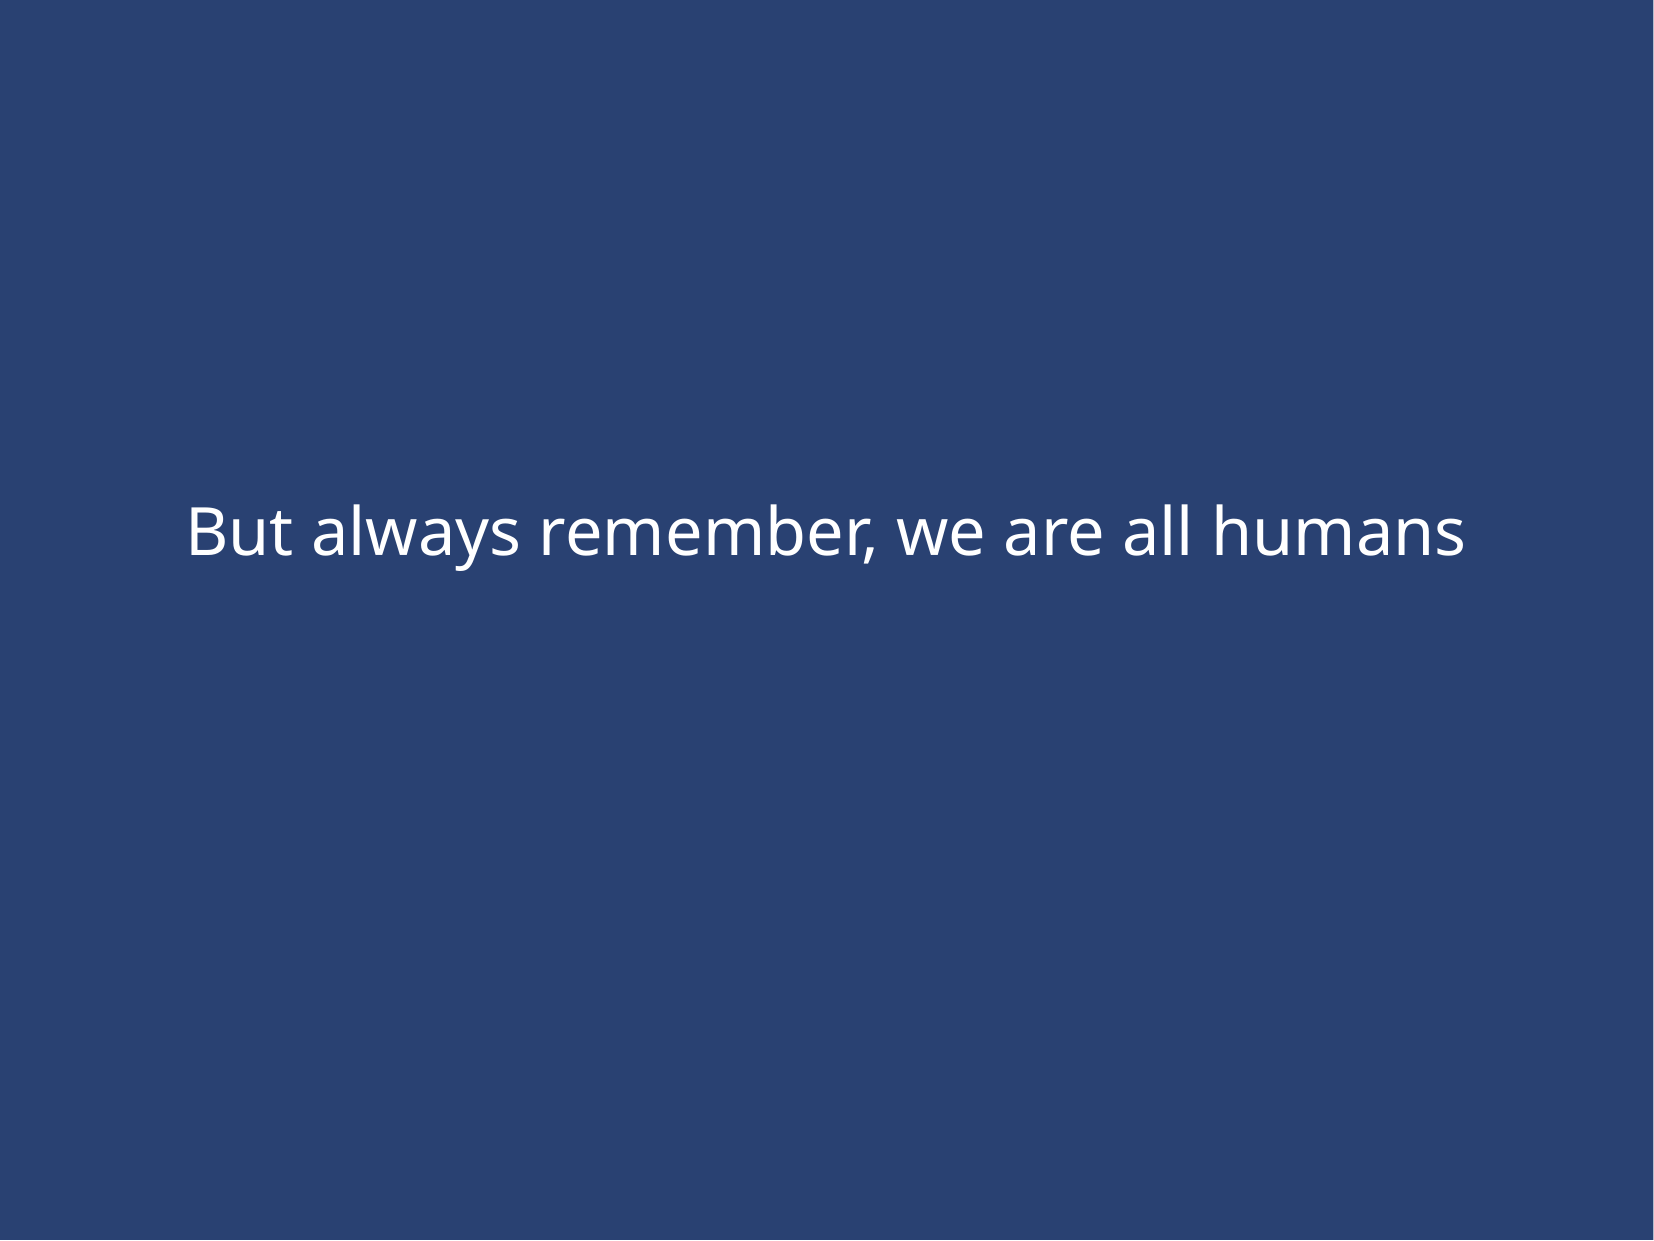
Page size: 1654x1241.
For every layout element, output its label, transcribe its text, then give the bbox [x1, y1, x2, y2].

subtitle But always remember, we are all humans [82, 49, 1571, 1109]
